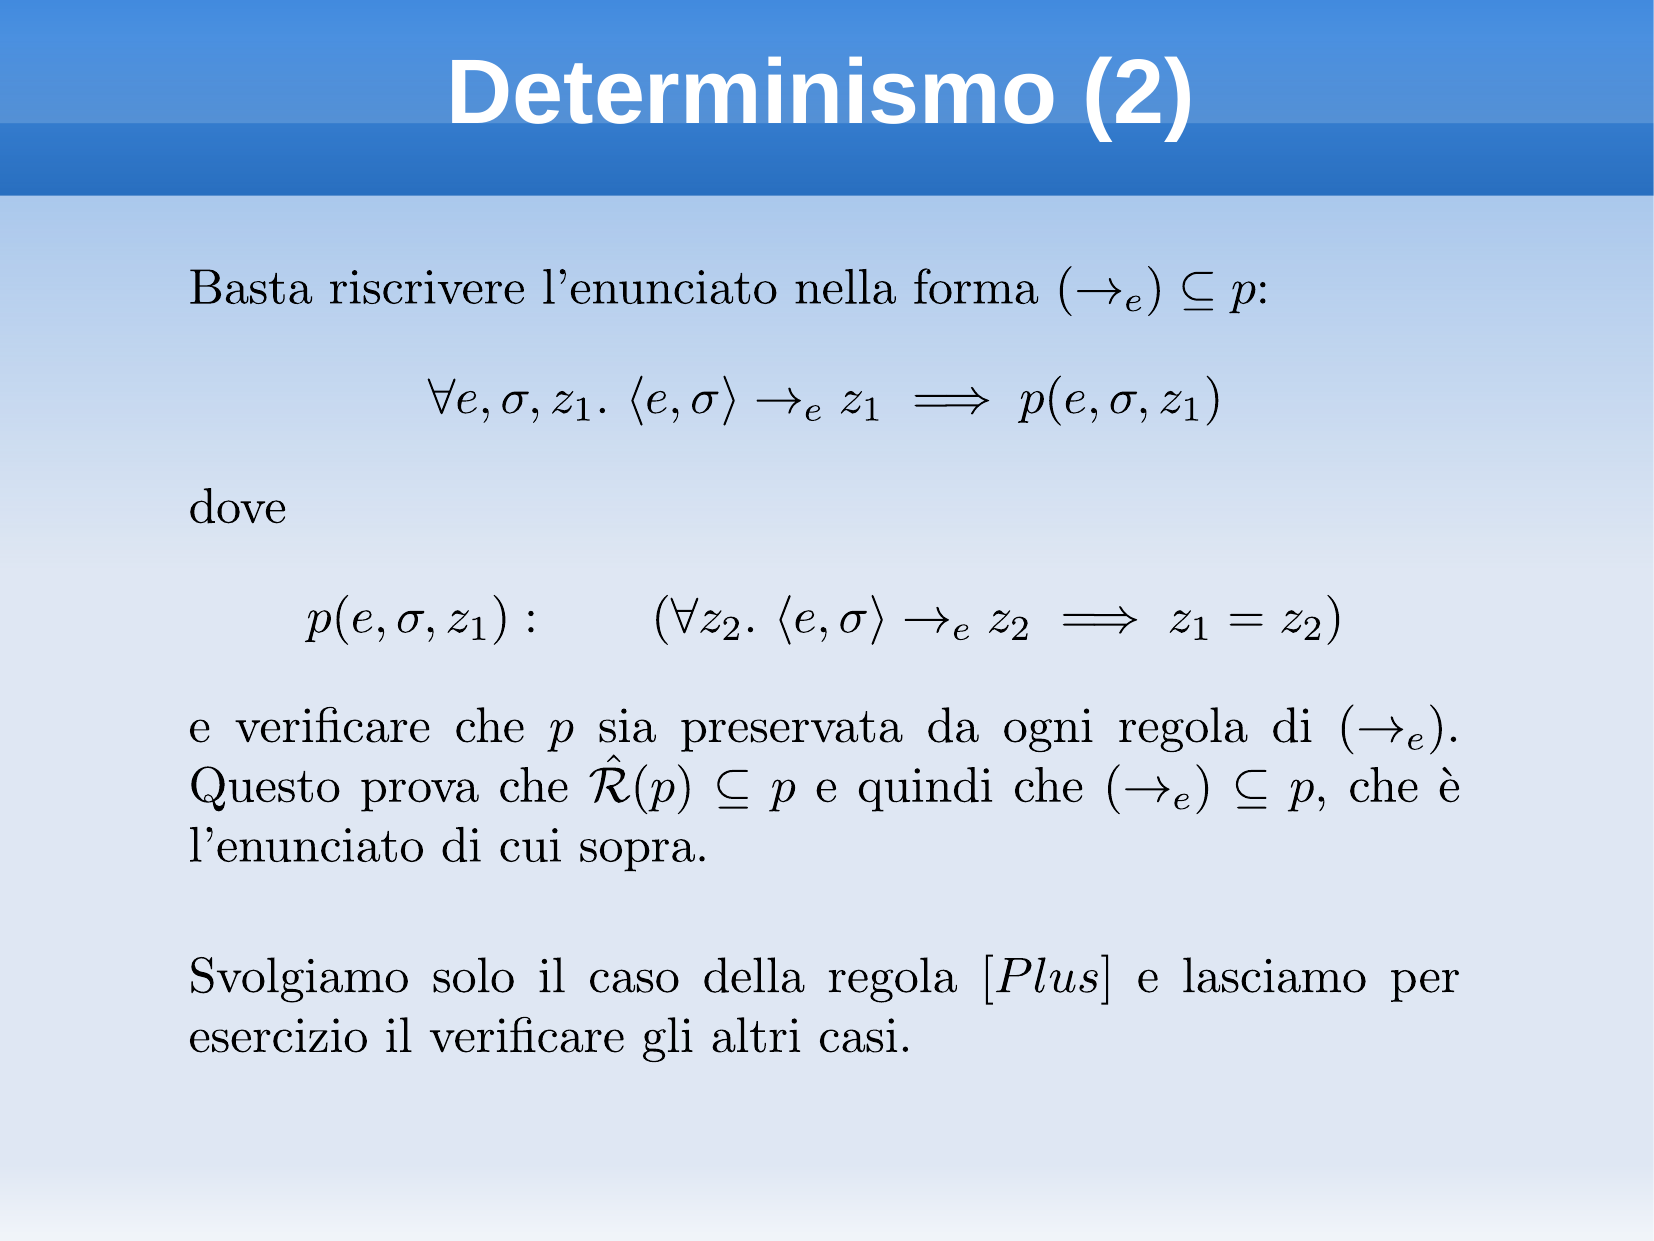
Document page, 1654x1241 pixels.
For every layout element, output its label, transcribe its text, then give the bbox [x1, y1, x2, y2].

text_box [188, 266, 1462, 1063]
title Determinismo (2) [76, 0, 1565, 188]
picture [0, 0, 1654, 1241]
